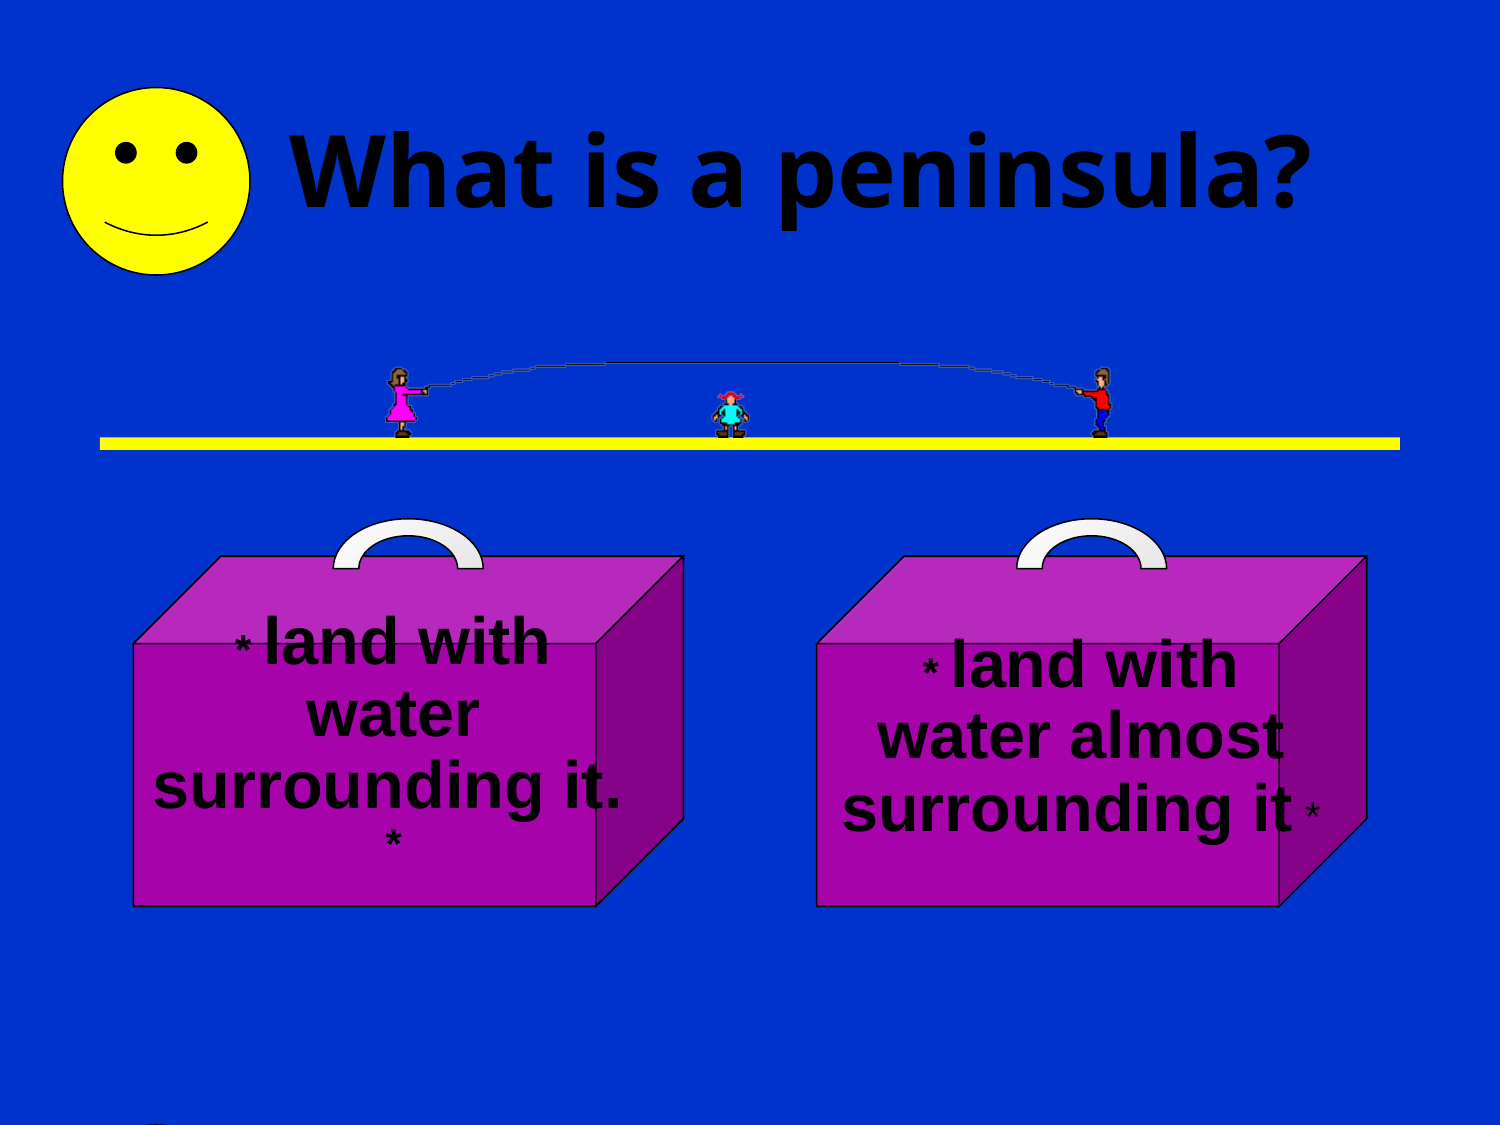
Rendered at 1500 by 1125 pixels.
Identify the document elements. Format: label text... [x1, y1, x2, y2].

list * land with water surrounding it. * [137, 587, 650, 888]
title What is a peninsula? [275, 99, 1388, 288]
list * land with water almost surrounding it * [825, 587, 1338, 888]
picture [384, 362, 1116, 438]
